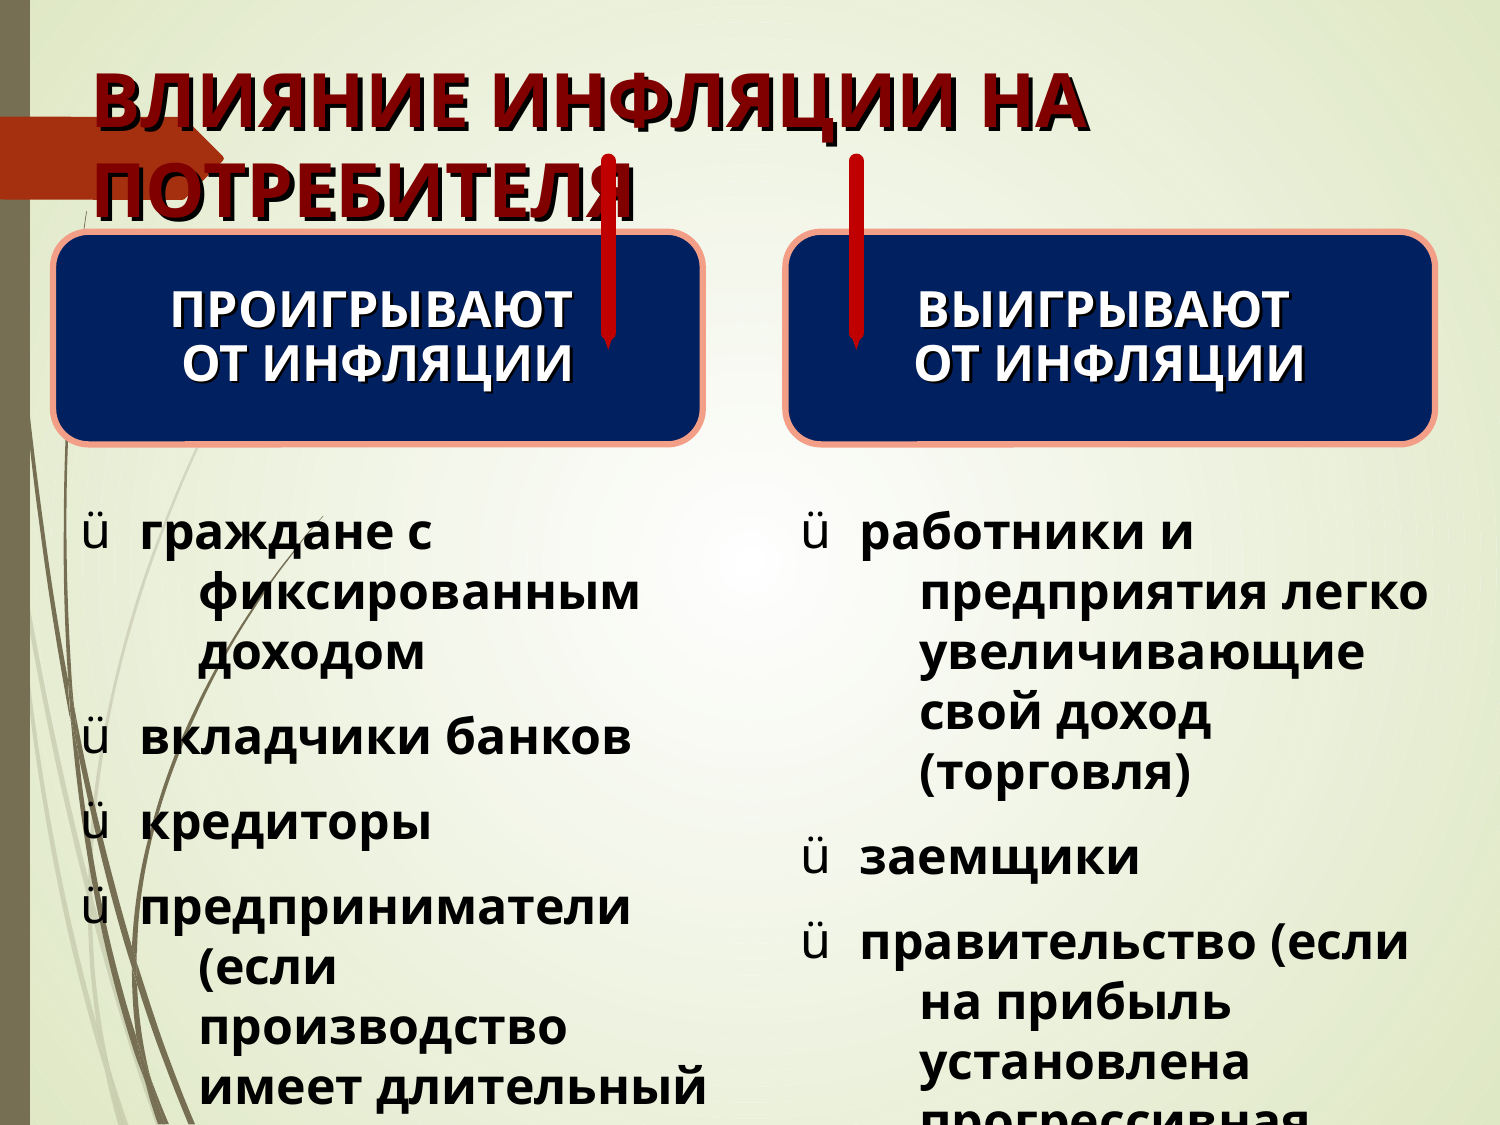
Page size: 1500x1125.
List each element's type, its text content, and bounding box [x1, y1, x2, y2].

text_box граждане с фиксированным доходом вкладчики банков кредиторы предприниматели (если производство имеет длительный период) [64, 491, 727, 1007]
text_box ПРОИГРЫВАЮТ ОТ ИНФЛЯЦИИ [53, 231, 703, 445]
text_box работники и предприятия легко увеличивающие свой доход (торговля) заемщики правительство (если на прибыль установлена прогрессивная ставка налога) [785, 491, 1447, 1042]
text_box ВЫИГРЫВАЮТ ОТ ИНФЛЯЦИИ [785, 231, 1436, 445]
title ВЛИЯНИЕ ИНФЛЯЦИИ НА ПОТРЕБИТЕЛЯ [75, 45, 1426, 173]
